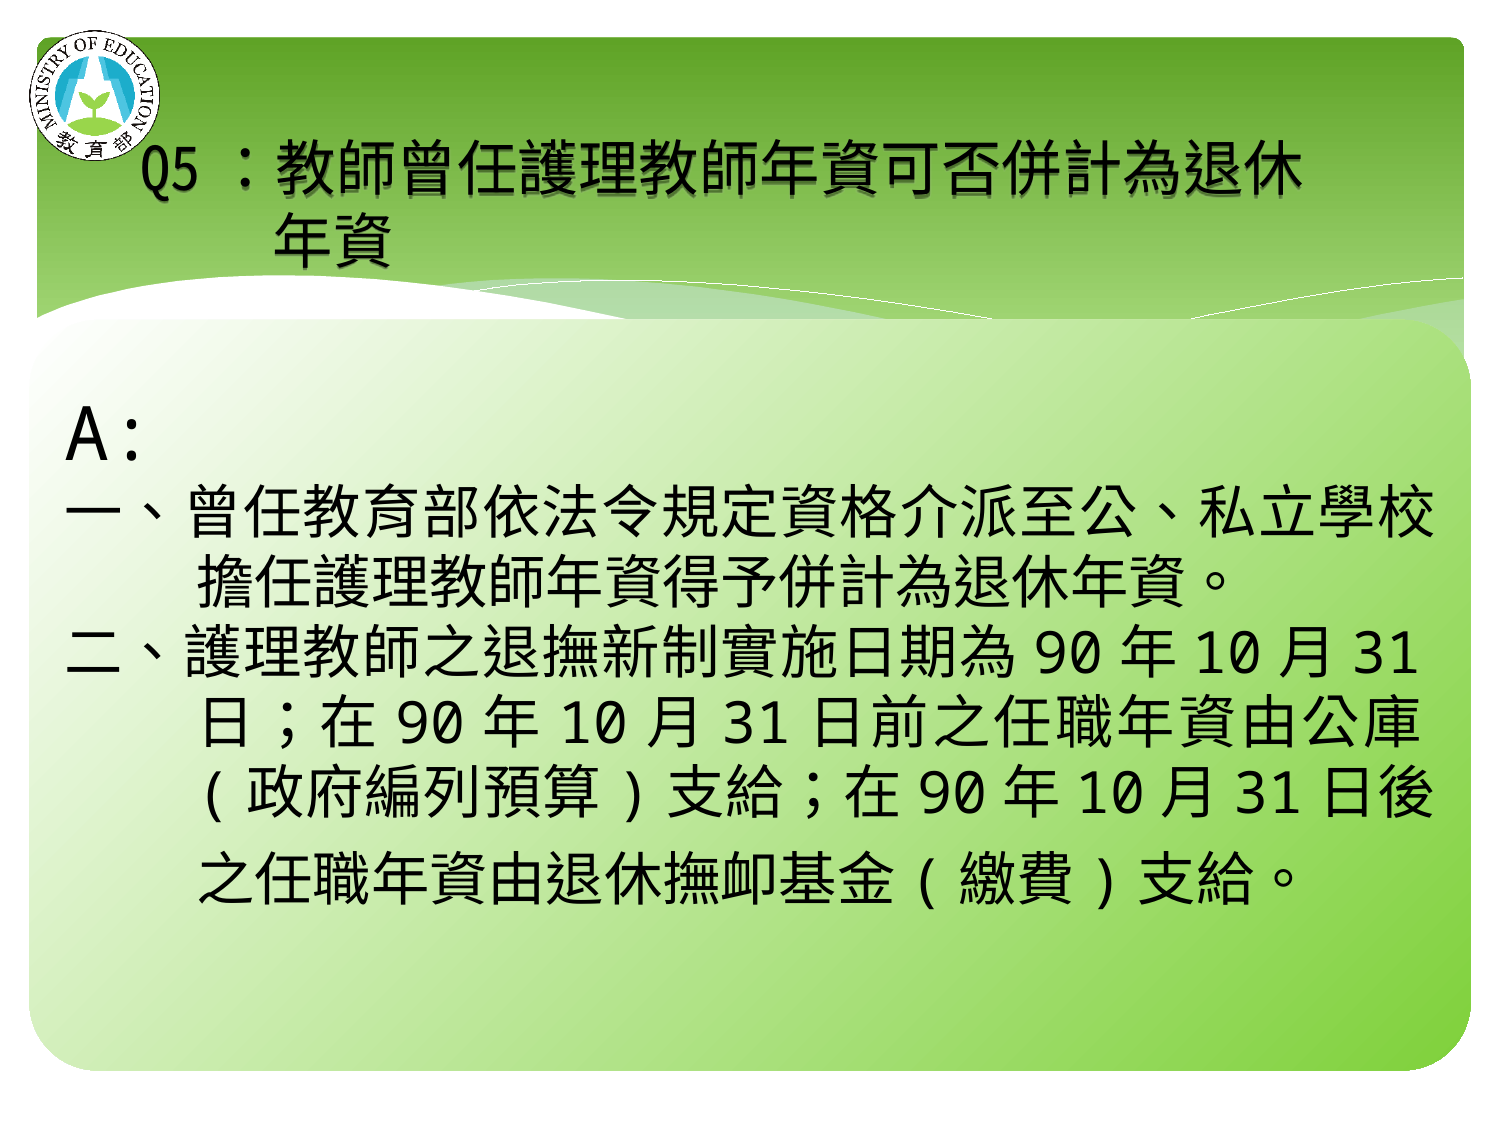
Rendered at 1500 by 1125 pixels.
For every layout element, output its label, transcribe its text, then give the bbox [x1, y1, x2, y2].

picture [29, 30, 160, 161]
text_box A: 一、曾任教育部依法令規定資格介派至公、私立學校擔任護理教師年資得予併計為退休年資。 二、護理教師之退撫新制實施日期為90年10月31日；在90年10月31日前之任職年資由公庫(政府編列預算)支給；在90年10月31日後之任職年資由退休撫卹基金(繳費)支給。 [29, 319, 1471, 1071]
title Q5：教師曾任護理教師年資可否併計為退休年資 [125, 105, 1363, 301]
